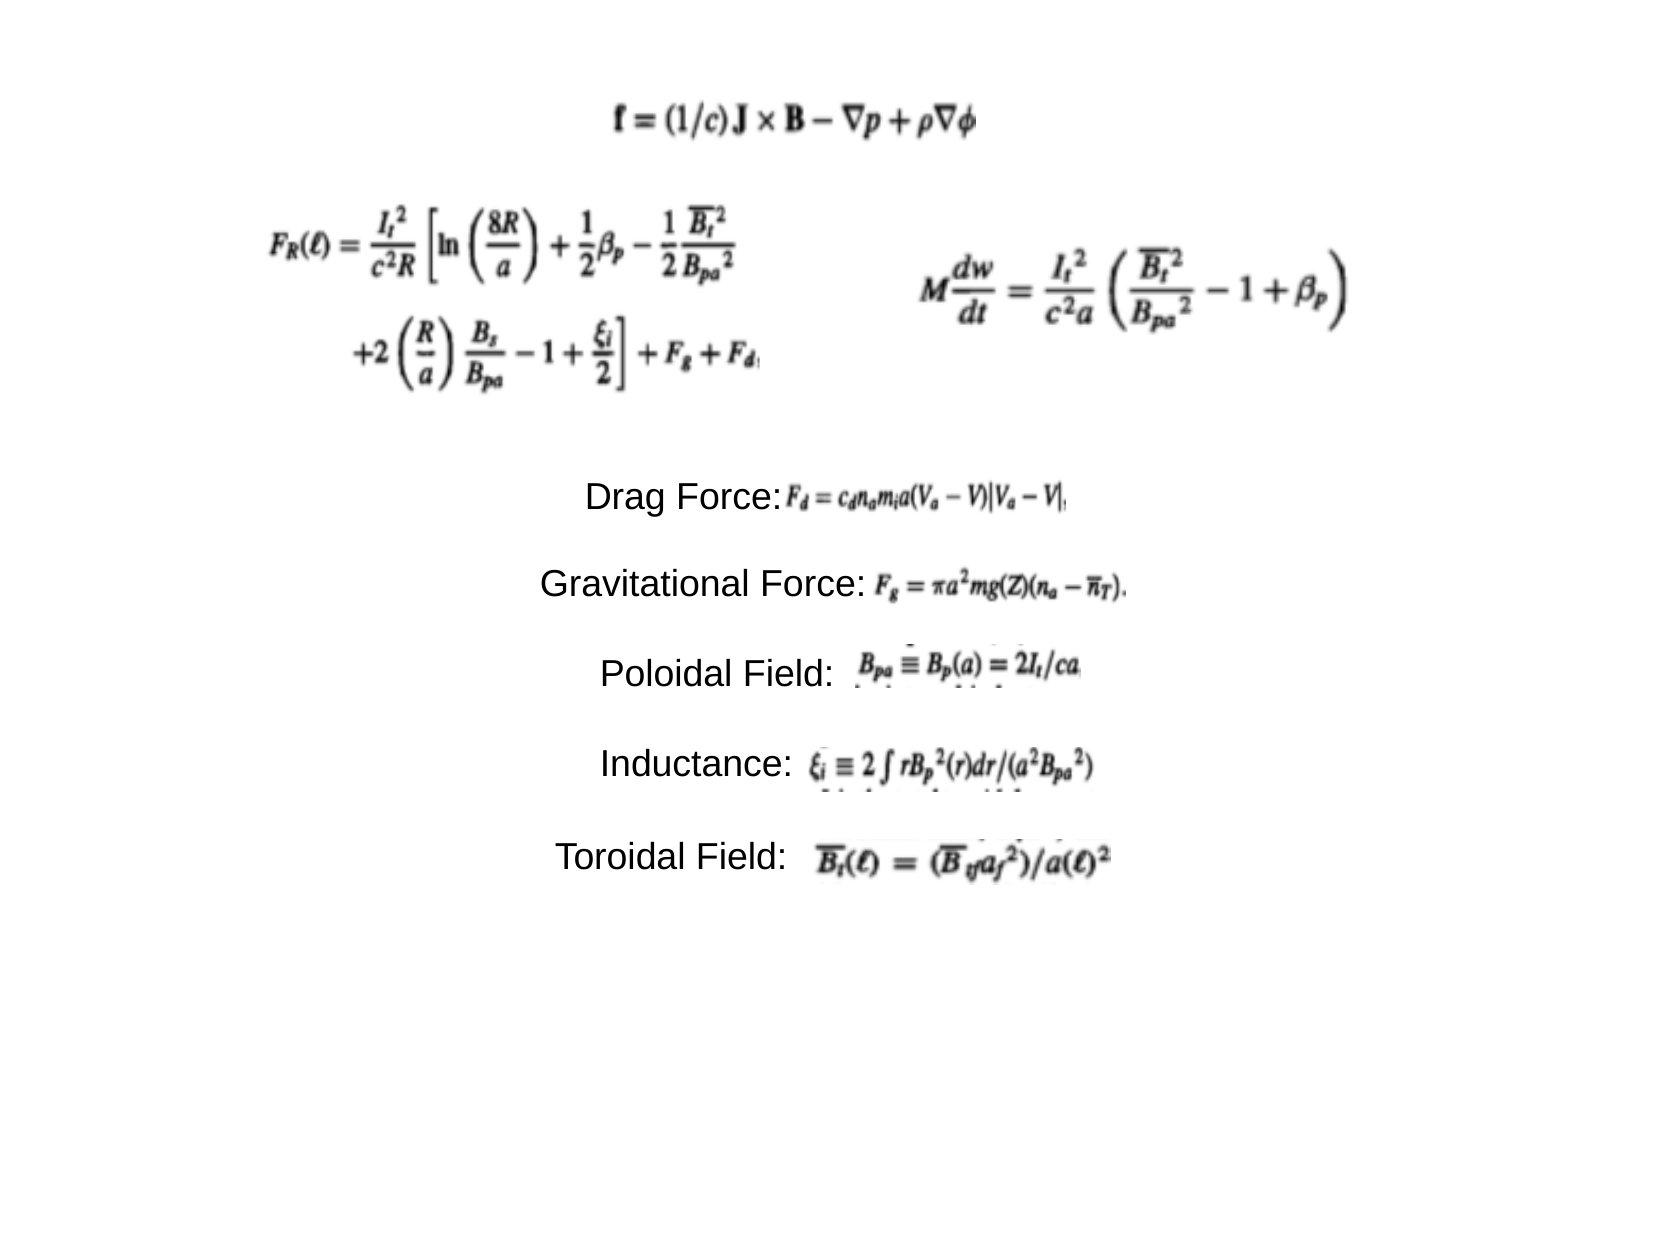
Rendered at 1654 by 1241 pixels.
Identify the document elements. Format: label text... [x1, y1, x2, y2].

picture [240, 195, 760, 408]
text_box Inductance: [585, 735, 1171, 792]
picture [808, 747, 1098, 792]
text_box Gravitational Force: [525, 555, 1126, 612]
picture [877, 225, 1351, 346]
picture [600, 72, 976, 166]
text_box Drag Force: [570, 468, 1171, 526]
text_box Poloidal Field: [585, 645, 1186, 702]
text_box Toroidal Field: [540, 828, 1126, 886]
picture [855, 644, 1081, 688]
